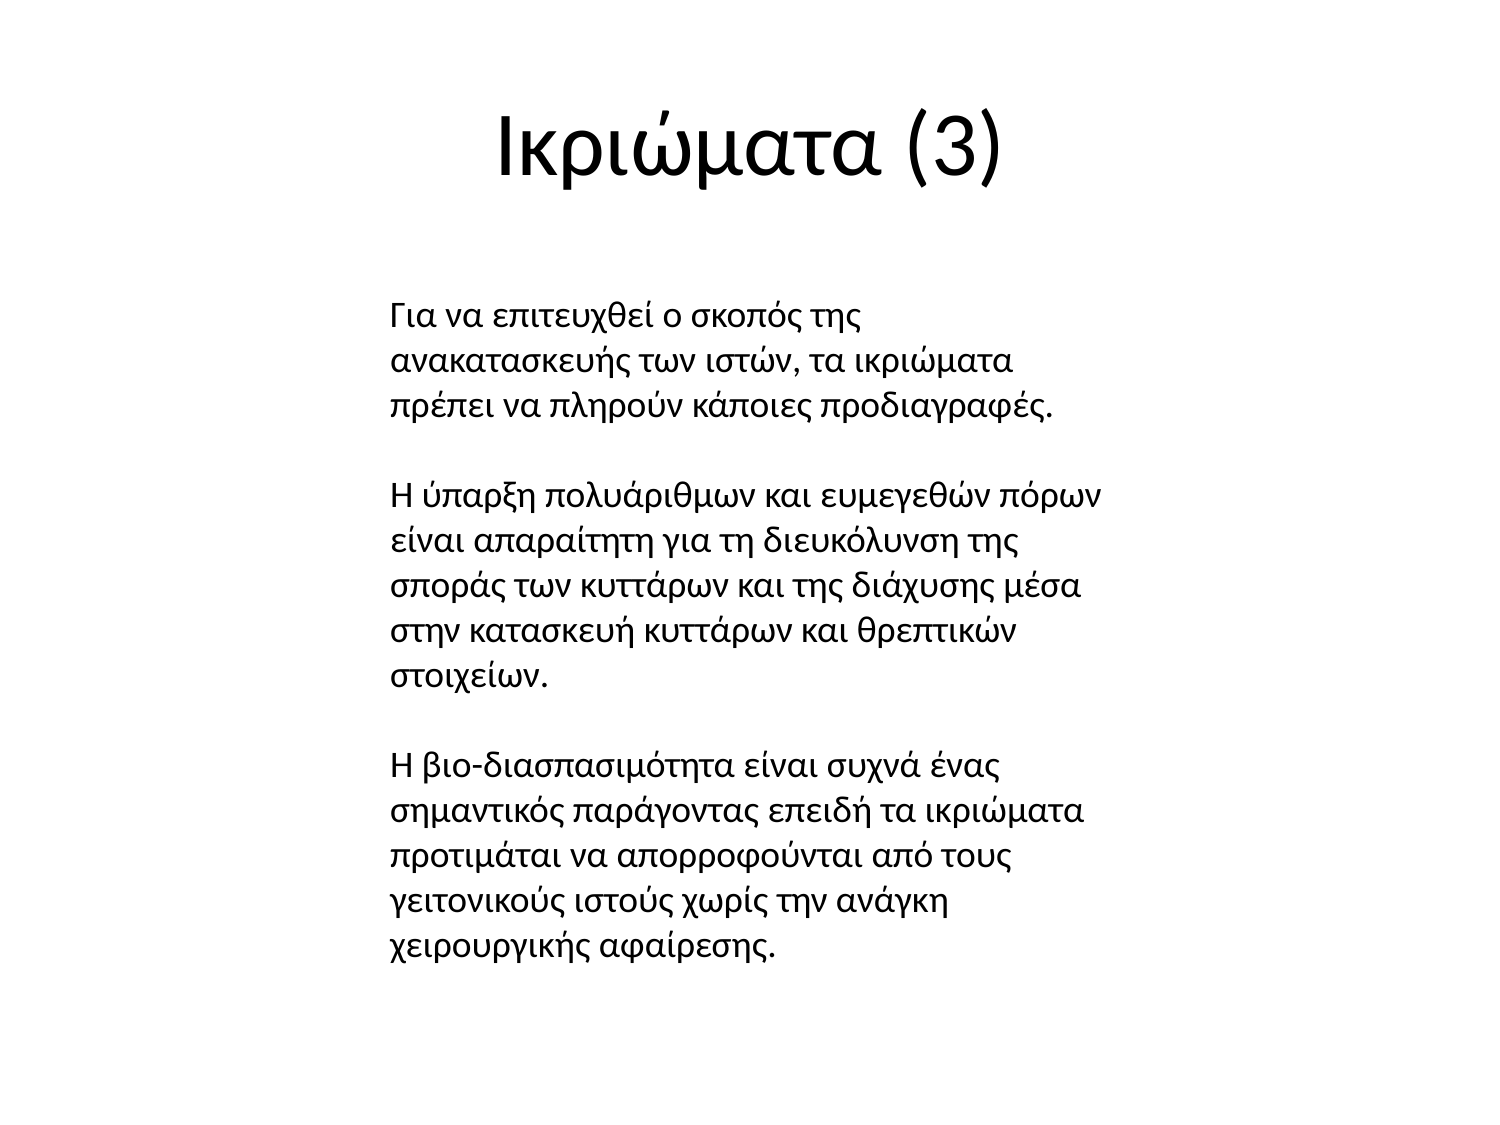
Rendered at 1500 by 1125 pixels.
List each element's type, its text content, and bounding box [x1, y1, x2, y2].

title Ικριώματα (3) [75, 45, 1426, 233]
text_box Για να επιτευχθεί ο σκοπός της ανακατασκευής των ιστών, τα ικριώματα πρέπει να πληρούν κάποιες προδιαγραφές. Η ύπαρξη πολυάριθμων και ευμεγεθών πόρων είναι απαραίτητη για τη διευκόλυνση της σποράς των κυττάρων και της διάχυσης μέσα στην κατασκευή κυττάρων και θρεπτικών στοιχείων. Η βιο-διασπασιμότητα είναι συχνά ένας σημαντικός παράγοντας επειδή τα ικριώματα προτιμάται να απορροφούνται από τους γειτονικούς ιστούς χωρίς την ανάγκη χειρουργικής αφαίρεσης. [375, 282, 1125, 972]
